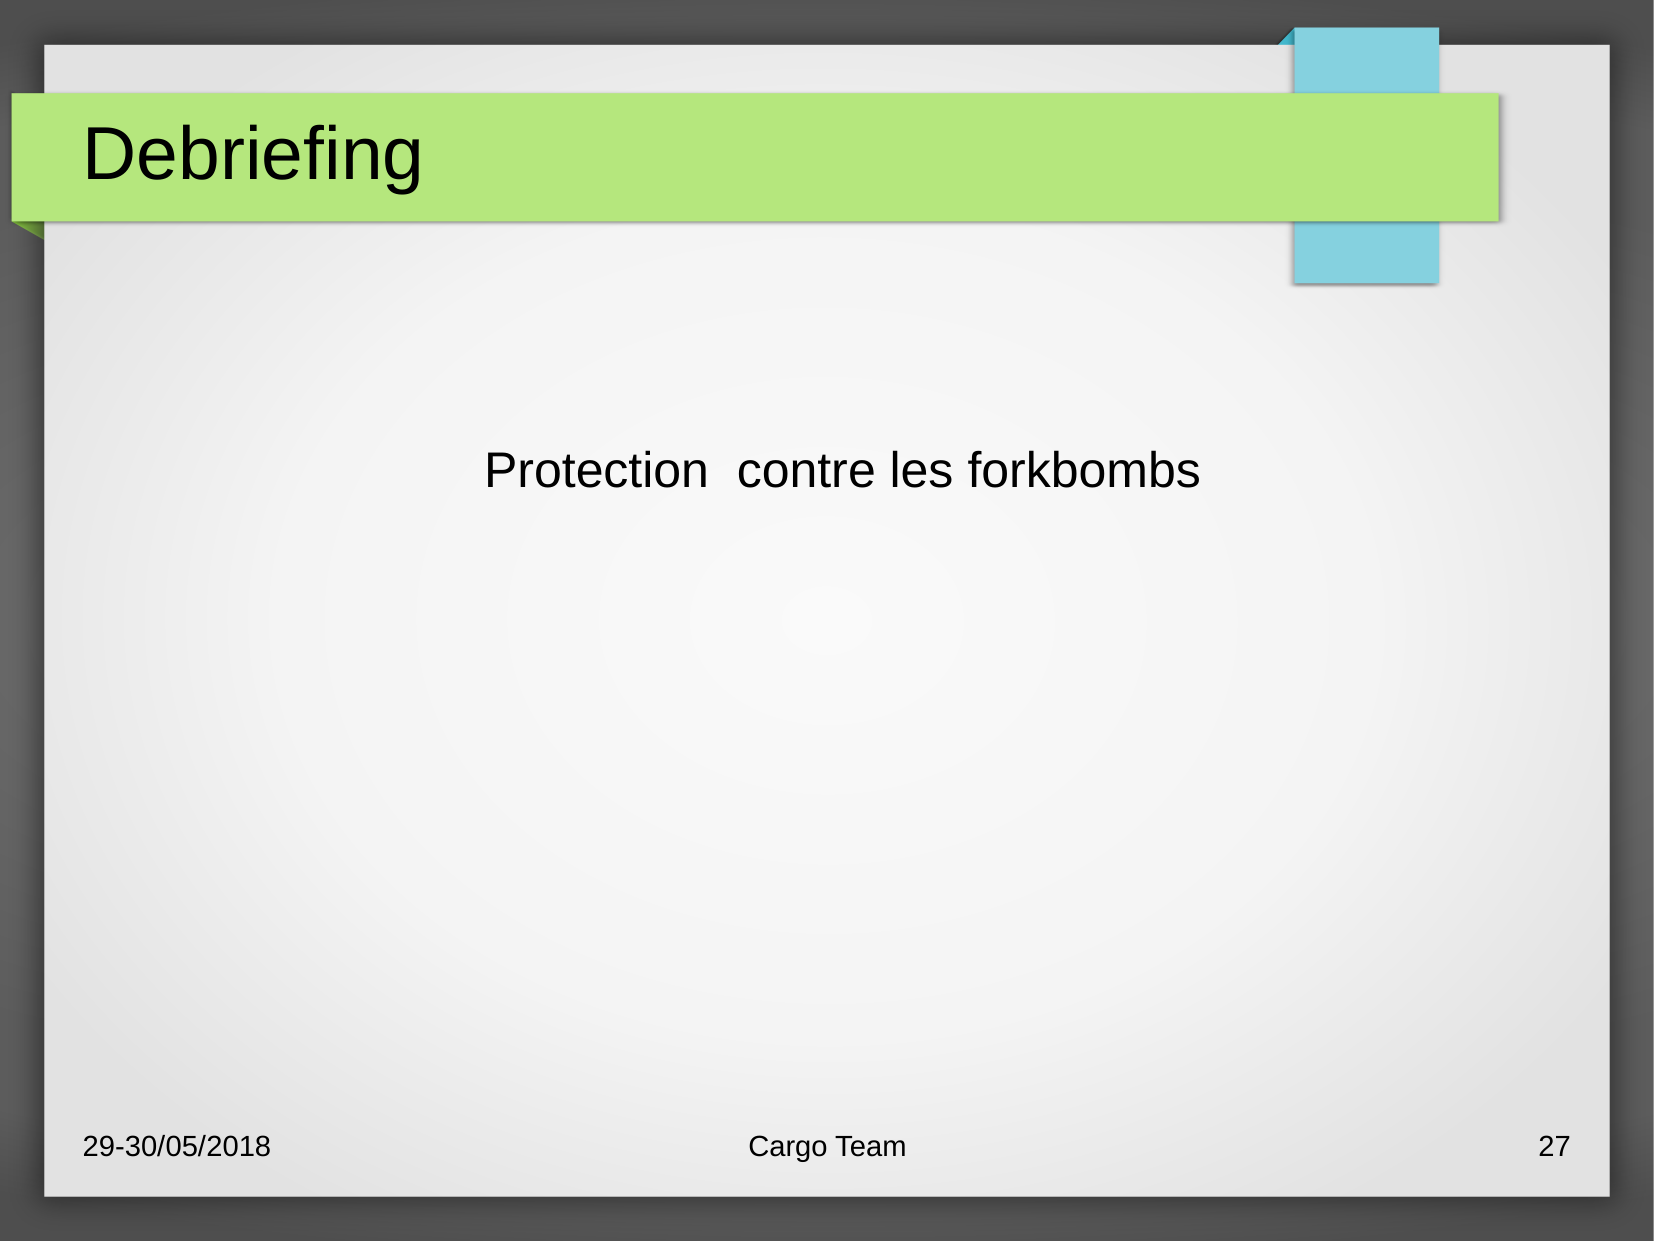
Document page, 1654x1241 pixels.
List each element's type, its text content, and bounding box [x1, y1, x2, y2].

picture [0, 0, 1654, 1241]
title Debriefing [82, 94, 1264, 213]
text_box Protection contre les forkbombs [120, 435, 1531, 533]
